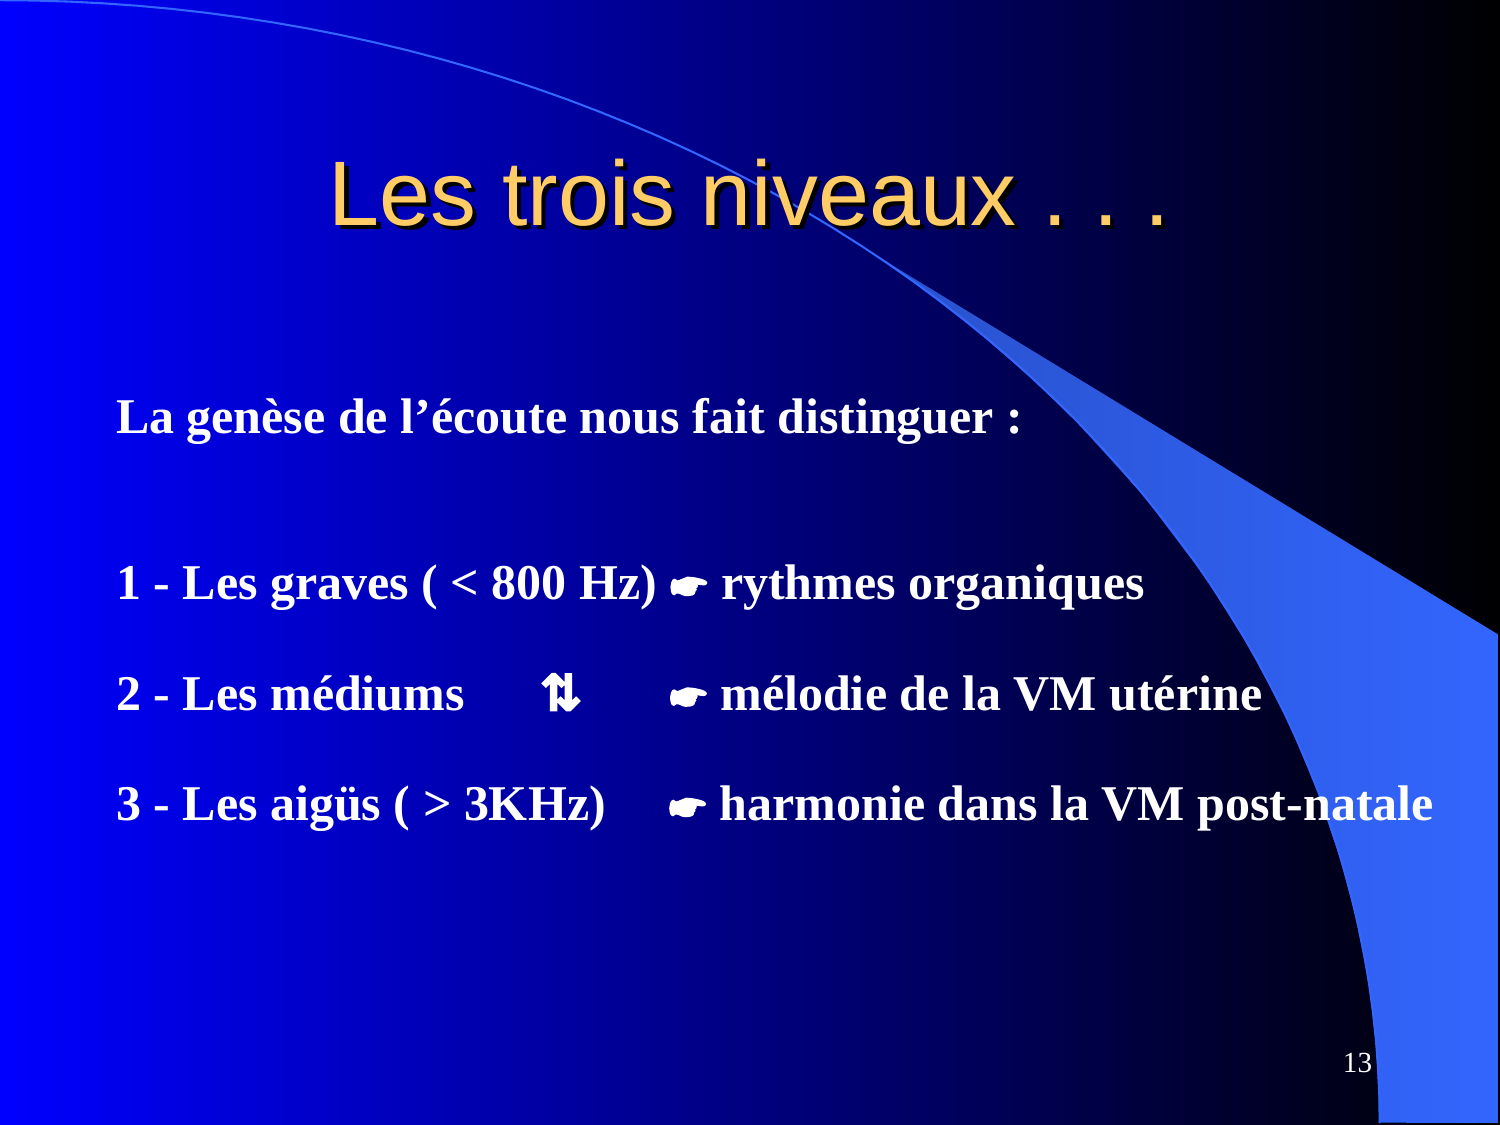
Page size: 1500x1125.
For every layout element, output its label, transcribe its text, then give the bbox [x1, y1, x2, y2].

text_box La genèse de l’écoute nous fait distinguer : 1 - Les graves ( < 800 Hz)  rythmes organiques 2 - Les médiums   mélodie de la VM utérine 3 - Les aigüs ( > 3KHz)  harmonie dans la VM post-natale [101, 381, 1450, 840]
title Les trois niveaux . . . [112, 99, 1388, 288]
